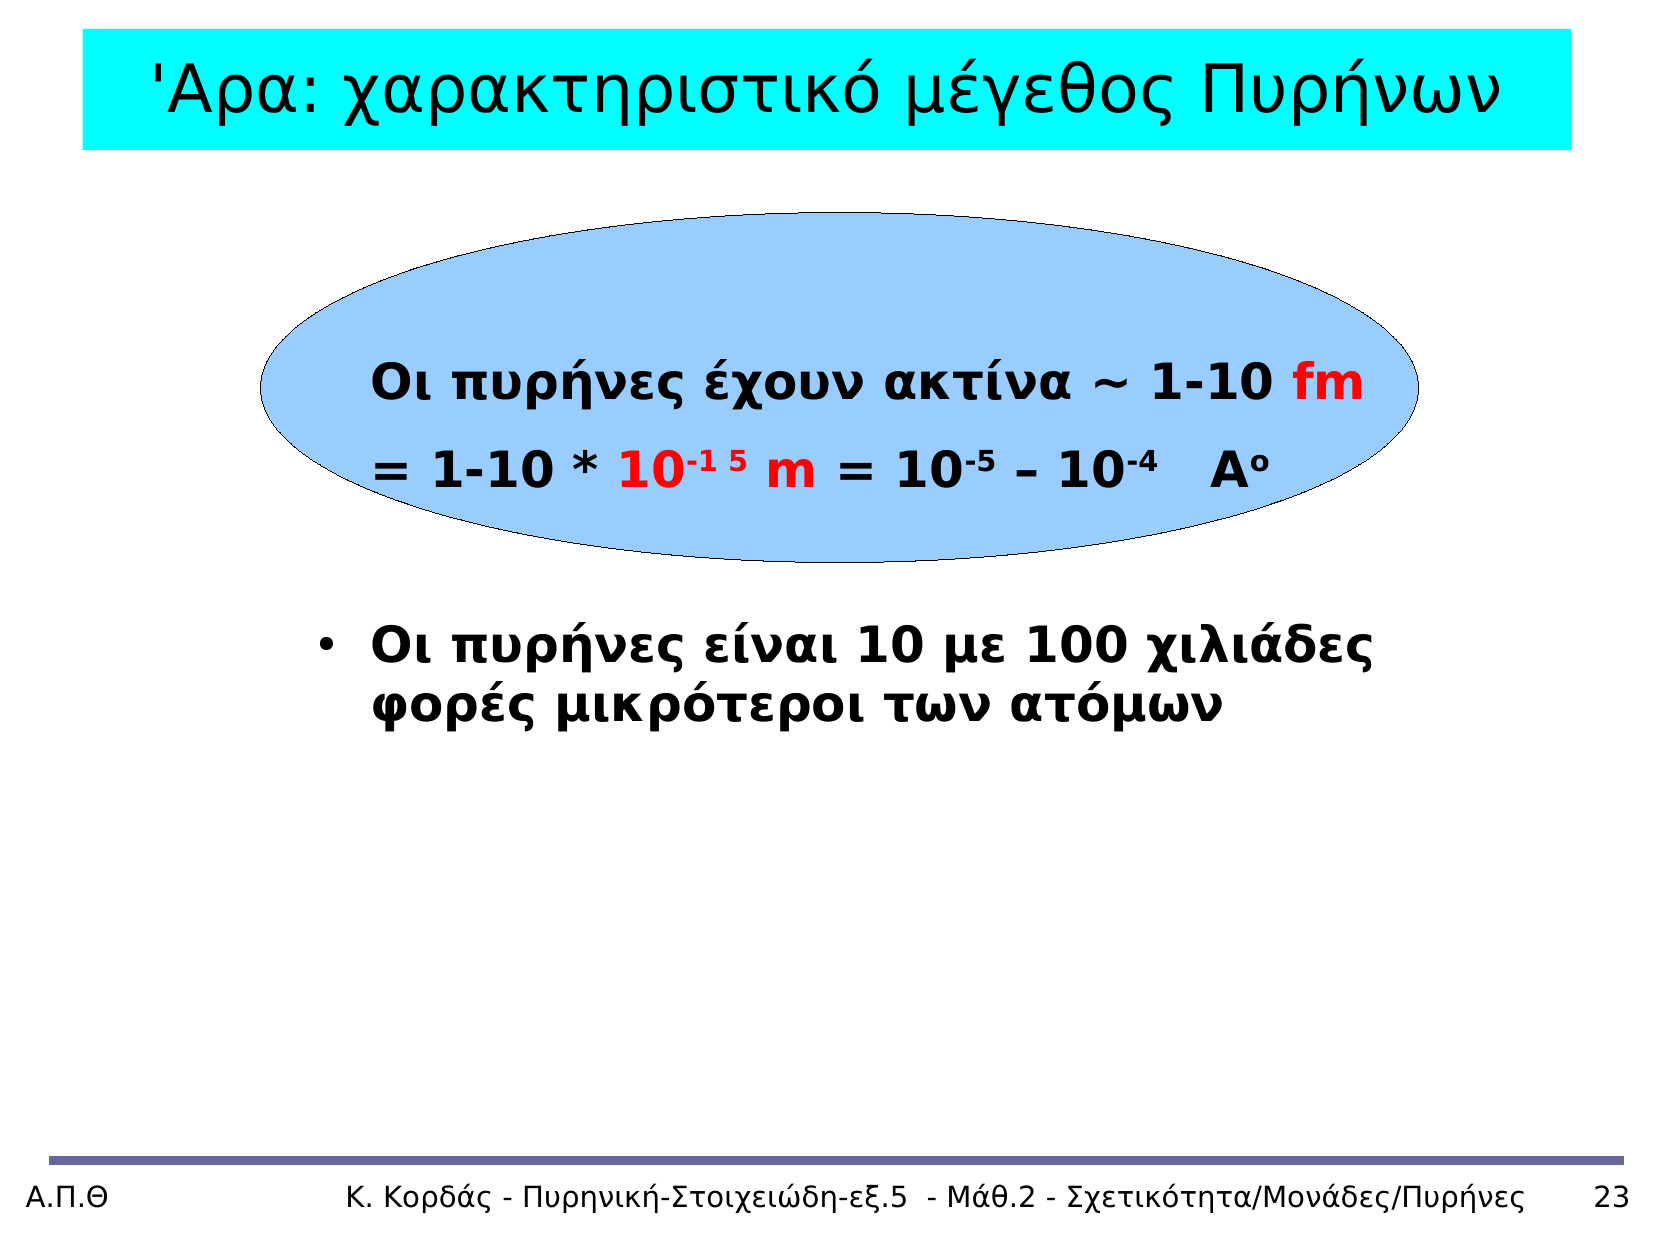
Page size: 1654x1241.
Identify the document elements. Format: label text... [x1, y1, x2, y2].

title 'Αρα: χαρακτηριστικό μέγεθος Πυρήνων [82, 28, 1571, 151]
list Οι πυρήνες έχουν ακτίνα ~ 1-10 fm = 1-10 * 10-1 5 m = 10-5 – 10-4 Αο Οι πυρήνες είναι 10 με 100 χιλιάδες φορές μικρότεροι των ατόμων [300, 177, 1463, 1065]
text_box [260, 323, 300, 452]
